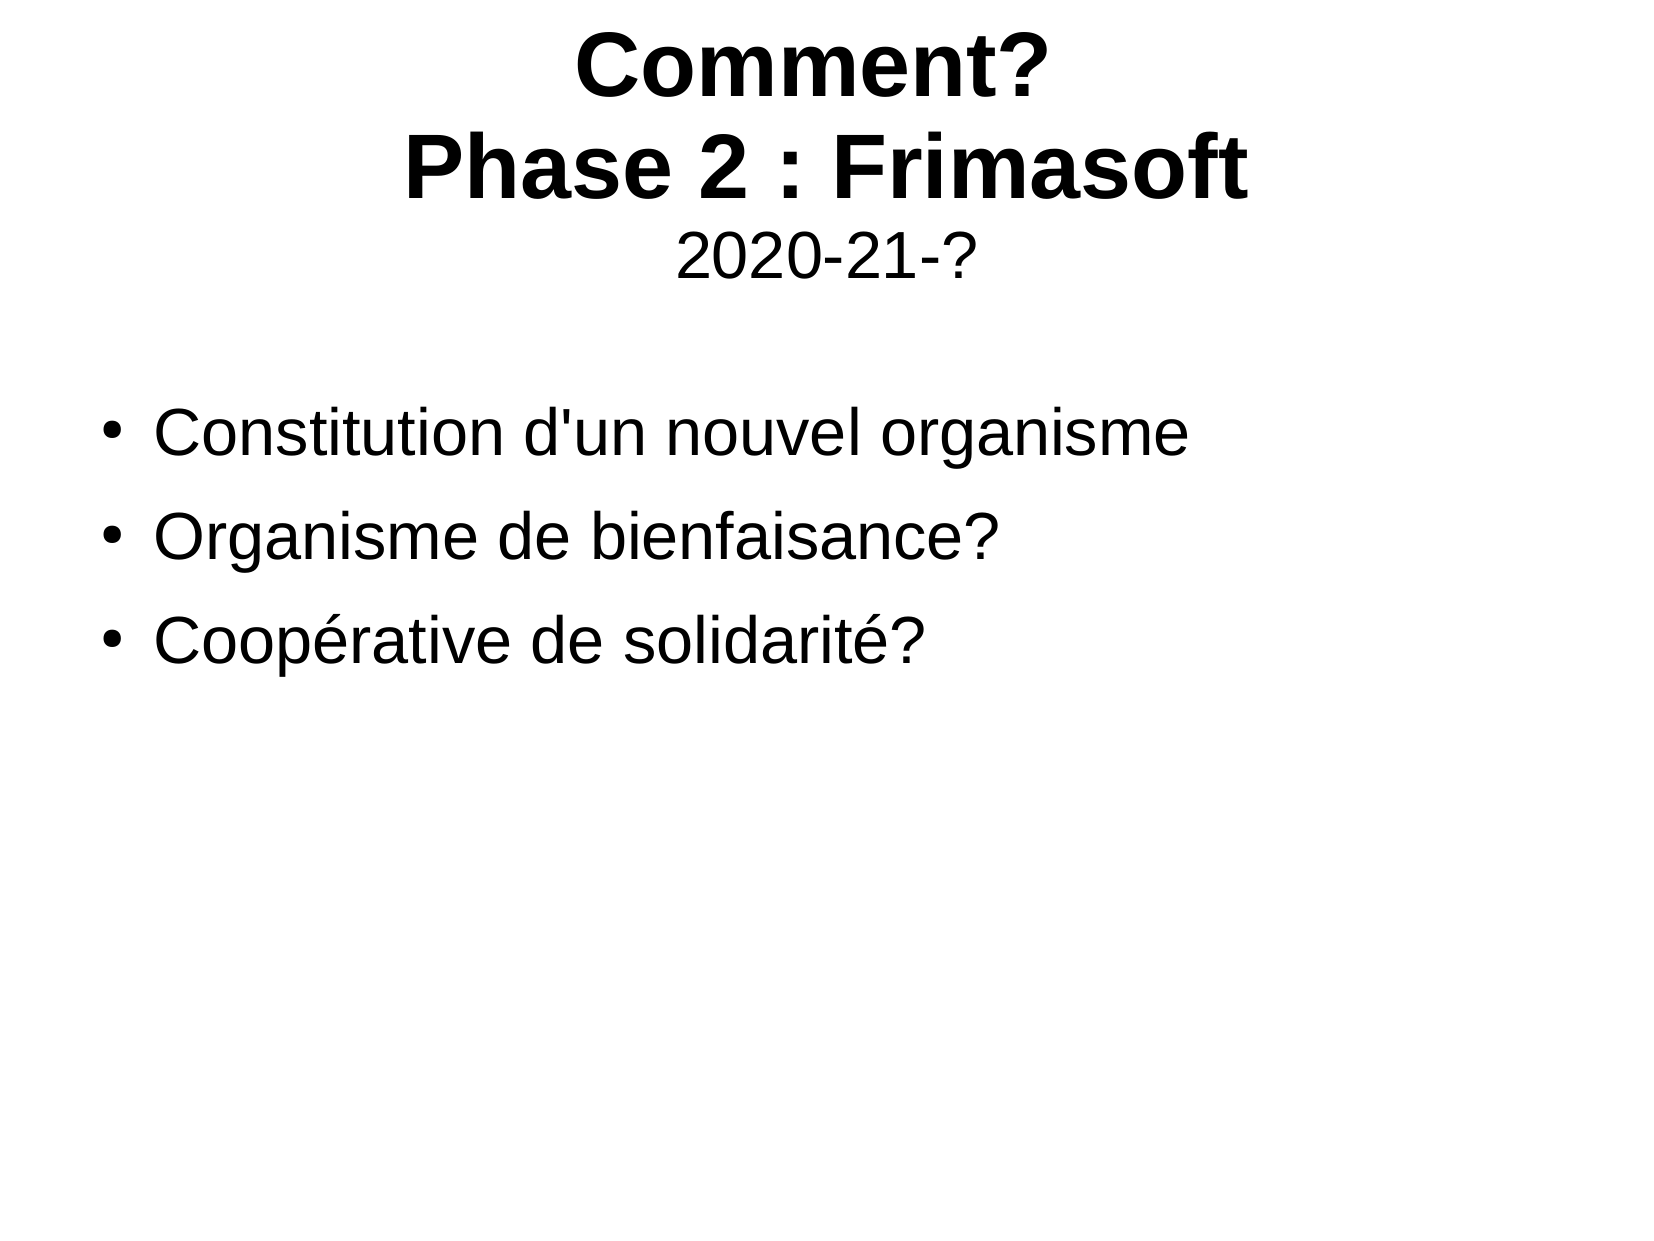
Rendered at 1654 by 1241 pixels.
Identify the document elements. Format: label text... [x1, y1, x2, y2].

list Constitution d'un nouvel organisme Organisme de bienfaisance? Coopérative de solidarité? [82, 290, 1571, 1010]
title Comment? Phase 2 : Frimasoft 2020-21-? [82, 13, 1571, 290]
